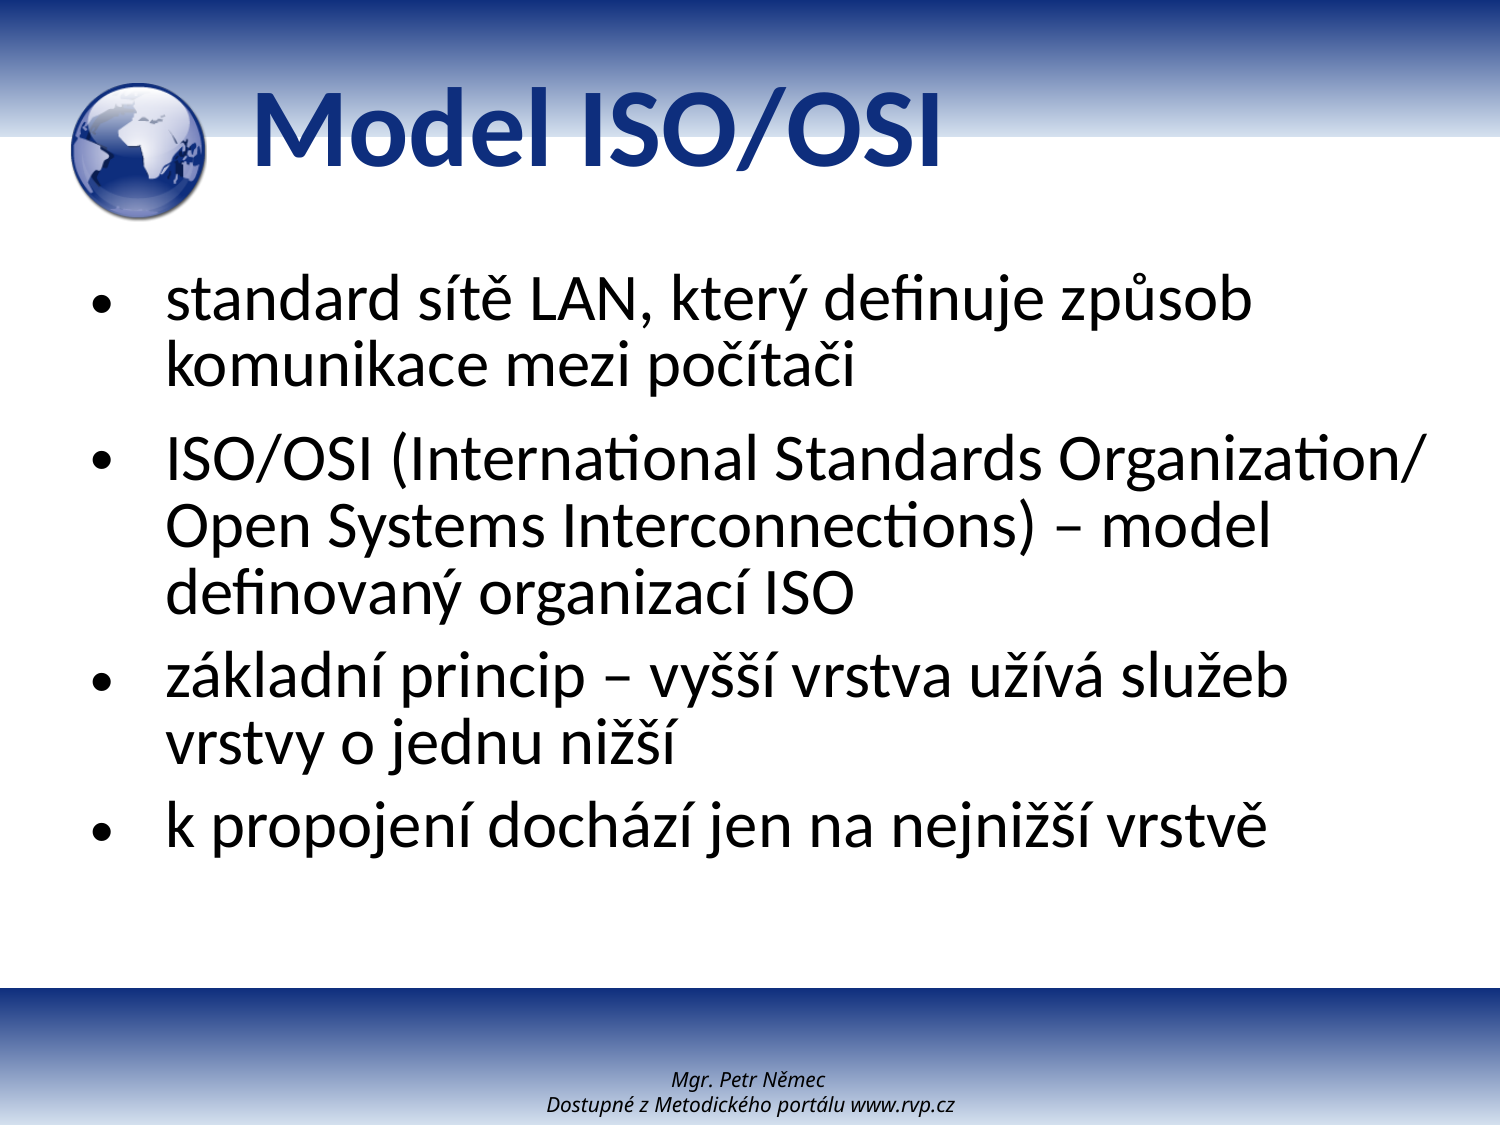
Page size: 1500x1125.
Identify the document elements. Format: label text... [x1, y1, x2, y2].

picture [69, 83, 207, 222]
title Model ISO/OSI [235, 45, 1426, 233]
list standard sítě LAN, který definuje způsob komunikace mezi počítači ISO/OSI (International Standards Organization/ Open Systems Interconnections) – model definovaný organizací ISO základní princip – vyšší vrstva užívá služeb vrstvy o jednu nižší k propojení dochází jen na nejnižší vrstvě [75, 262, 1476, 1078]
